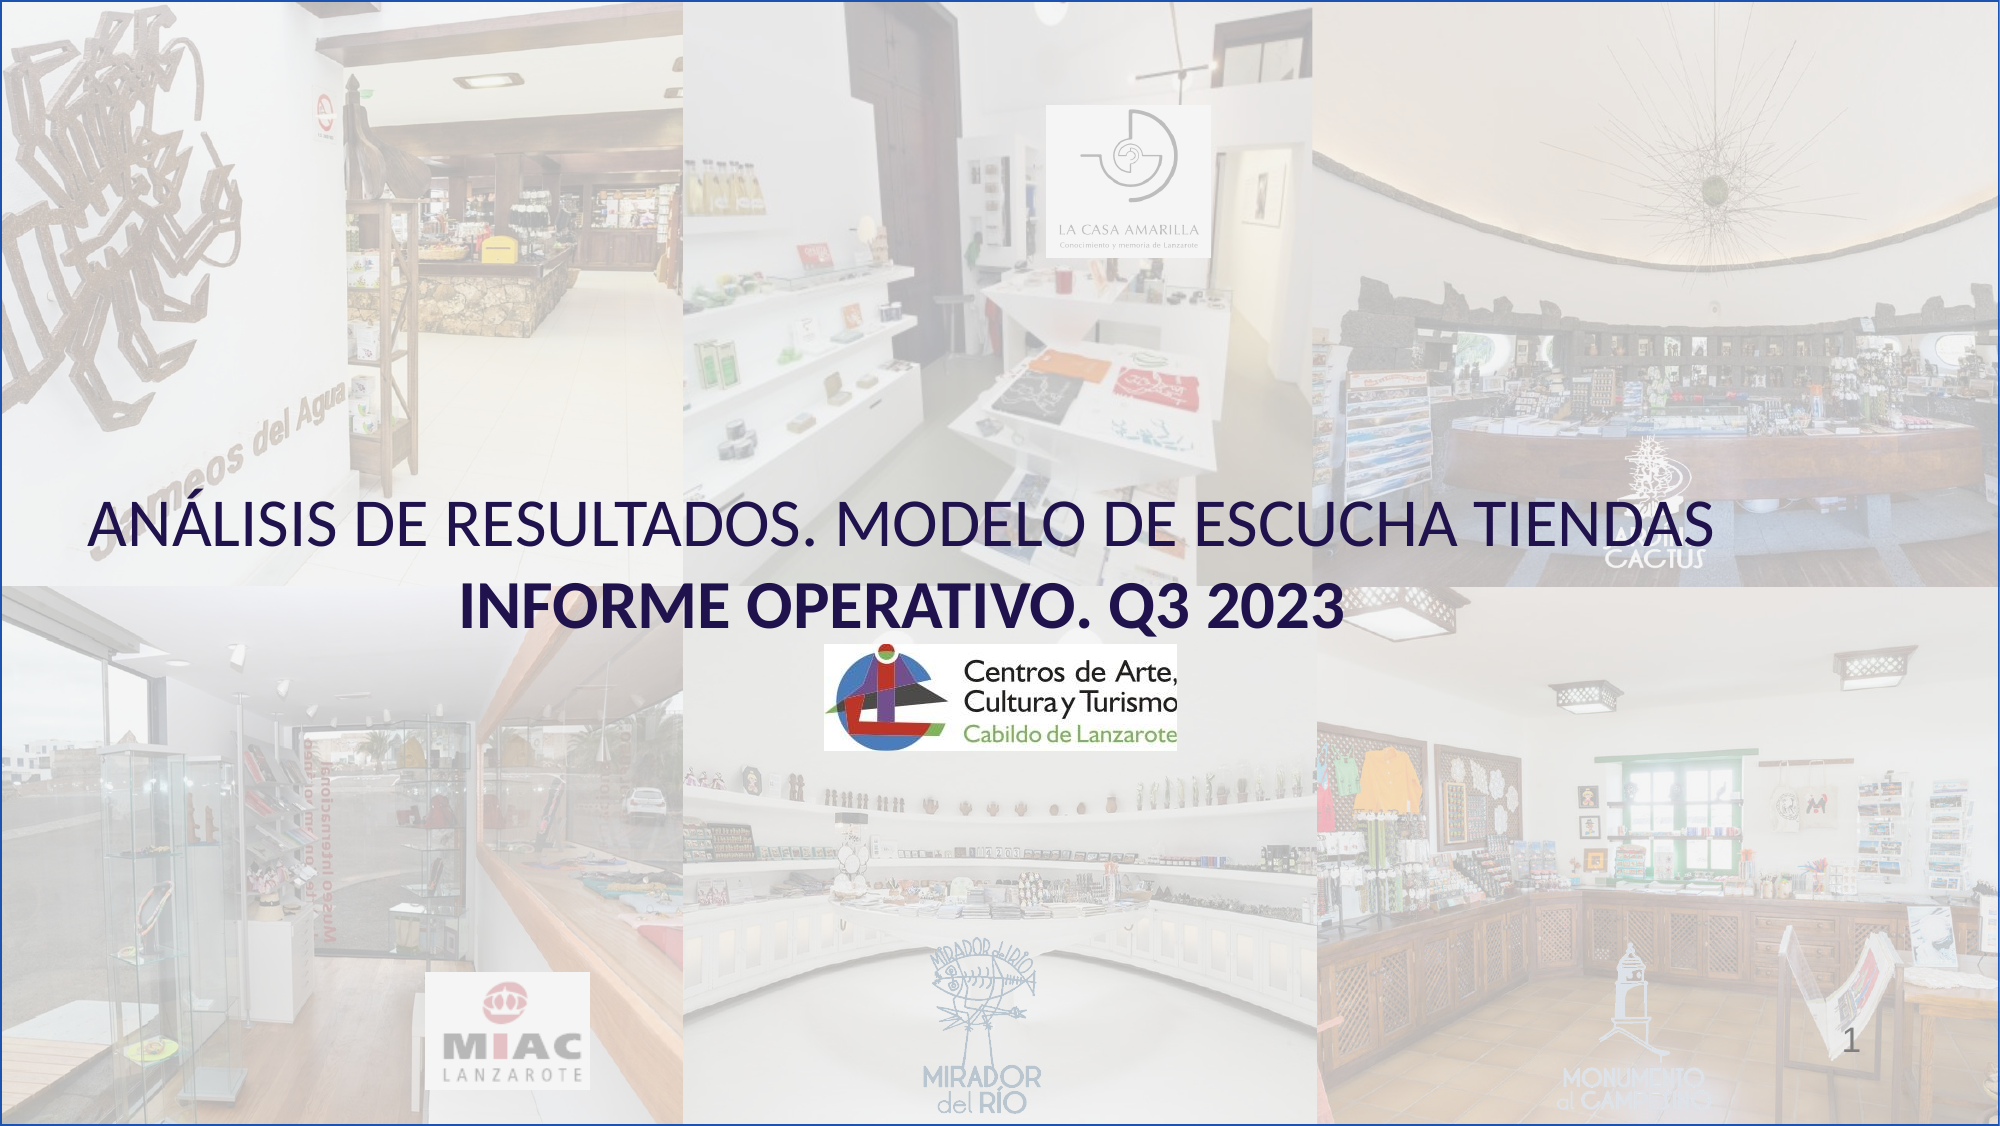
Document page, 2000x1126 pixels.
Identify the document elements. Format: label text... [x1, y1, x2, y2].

text_box [0, 0, 2000, 1126]
picture [824, 644, 1177, 751]
text_box Análisis de Resultados. Modelo de Escucha Tiendas Informe Operativo. Q3 2023 [0, 468, 1847, 737]
slide_number <number> [1412, 1008, 1880, 1069]
